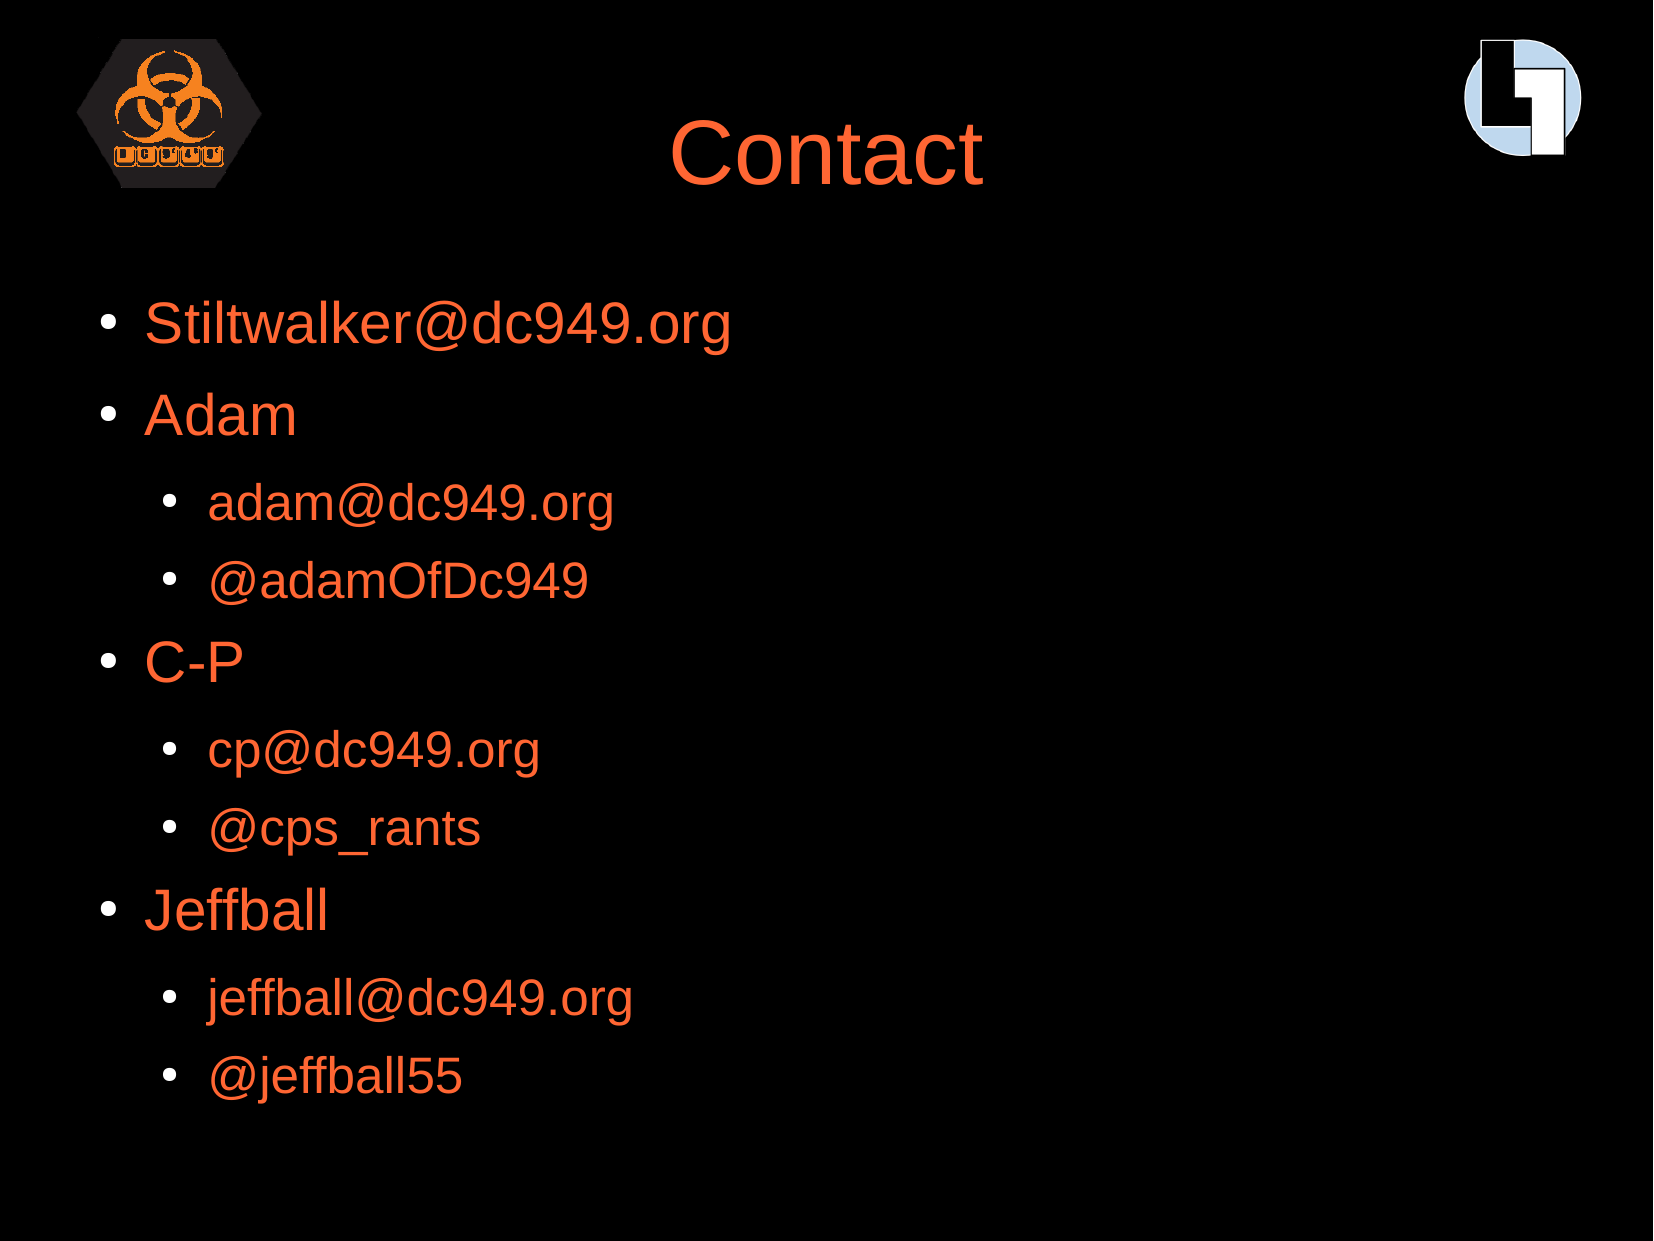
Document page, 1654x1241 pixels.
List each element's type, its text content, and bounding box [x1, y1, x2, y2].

list Stiltwalker@dc949.org Adam adam@dc949.org @adamOfDc949 C-P cp@dc949.org @cps_rants Jeffball jeffball@dc949.org @jeffball55 [82, 290, 1571, 1109]
picture [1462, 37, 1583, 158]
title Contact [82, 49, 1571, 257]
picture [75, 37, 263, 188]
